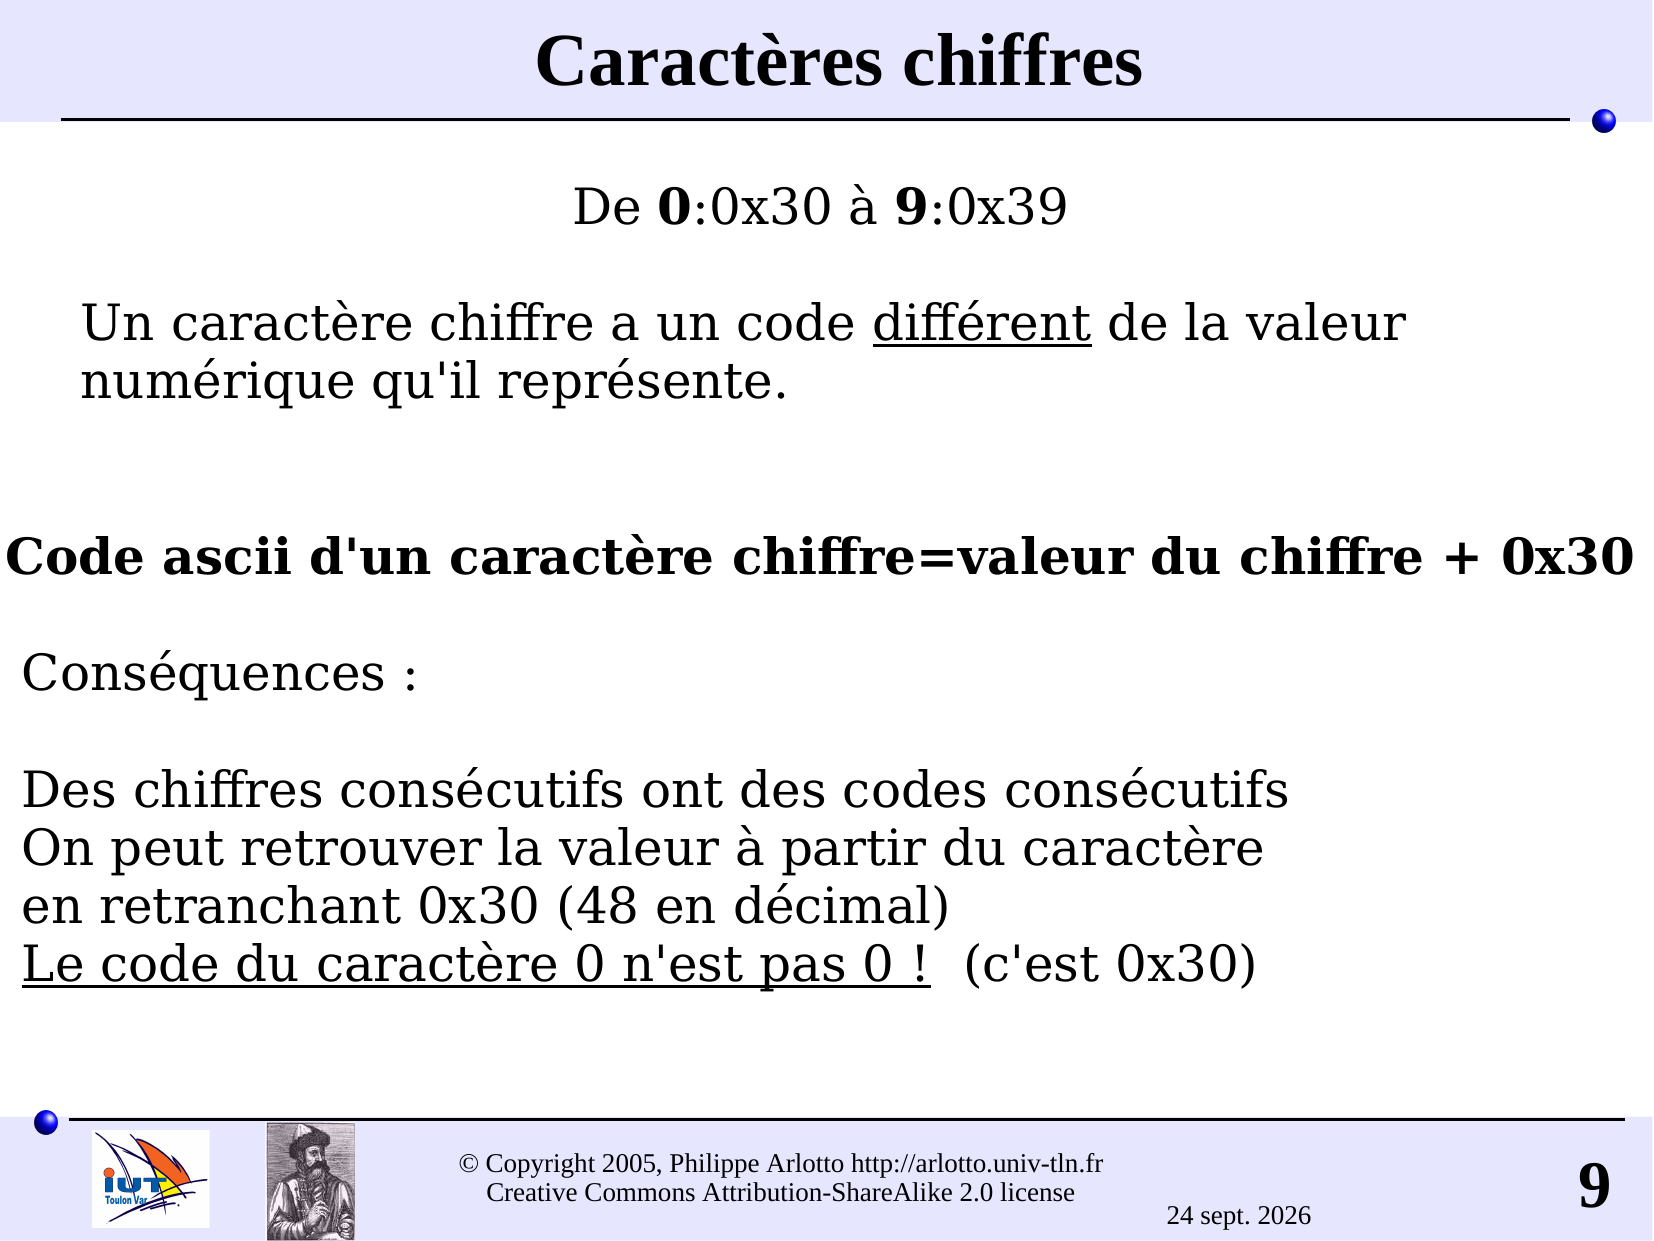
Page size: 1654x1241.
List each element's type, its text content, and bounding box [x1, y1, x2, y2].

picture [265, 1122, 355, 1241]
text_box De 0:0x30 à 9:0x39 Un caractère chiffre a un code différent de la valeur numérique qu'il représente. Code ascii d'un caractère chiffre=valeur du chiffre + 0x30 Conséquences : Des chiffres consécutifs ont des codes consécutifs On peut retrouver la valeur à partir du caractère en retranchant 0x30 (48 en décimal) Le code du caractère 0 n'est pas 0 ! (c'est 0x30) [5, 177, 1641, 998]
title Caractères chiffres [95, 11, 1585, 110]
